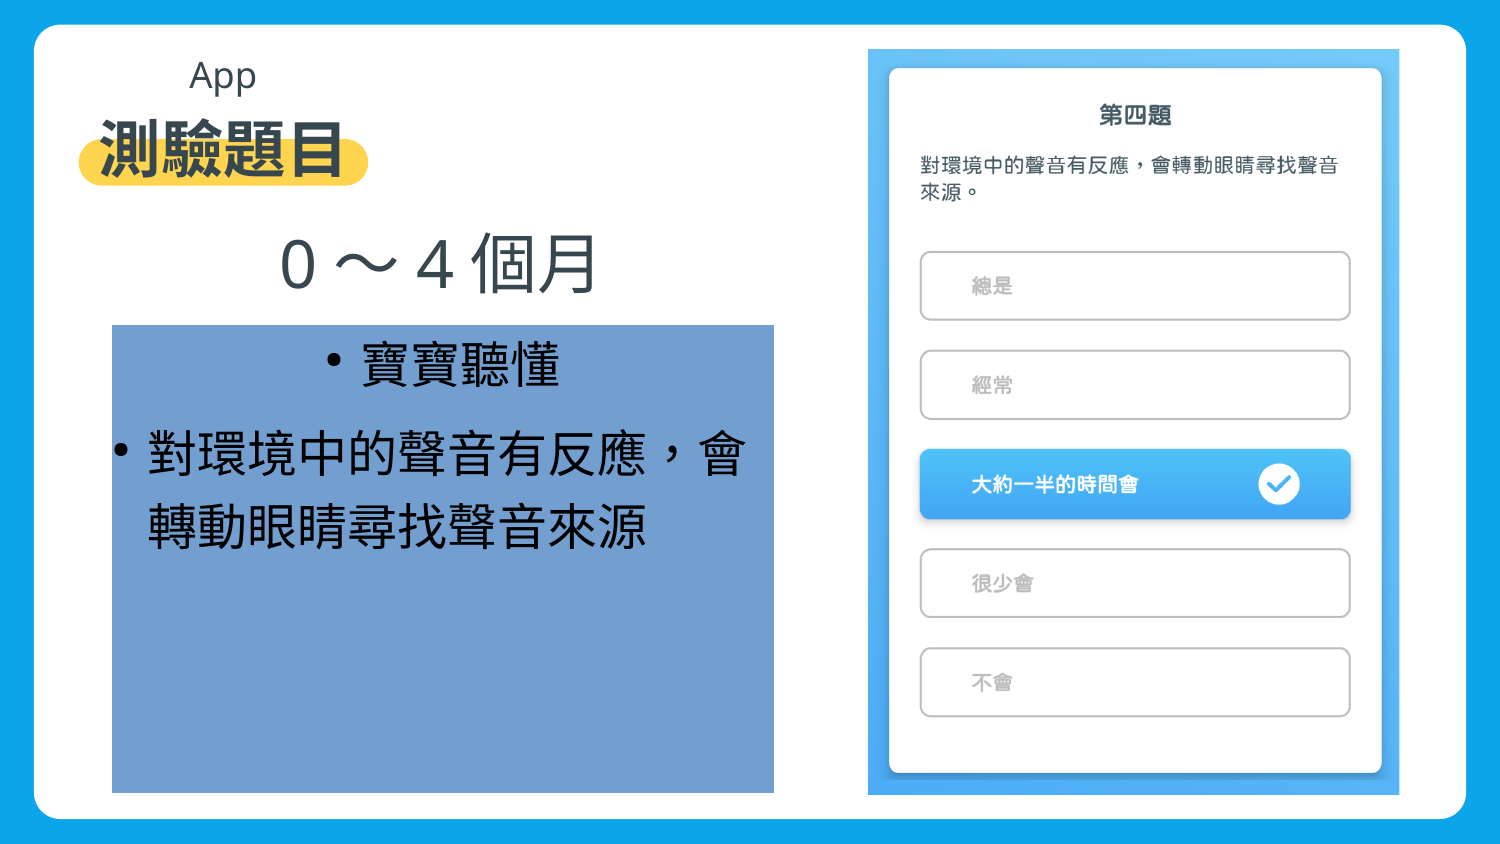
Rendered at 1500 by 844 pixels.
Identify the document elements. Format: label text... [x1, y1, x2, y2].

list 測驗題目 [64, 111, 383, 194]
table_header 寶寶聽懂 [112, 325, 774, 415]
table_cell 對環境中的聲音有反應，會轉動眼睛尋找聲音來源 [112, 415, 774, 793]
text_box 0～4個月 [206, 214, 678, 311]
list App [93, 43, 354, 103]
picture [868, 49, 1400, 795]
